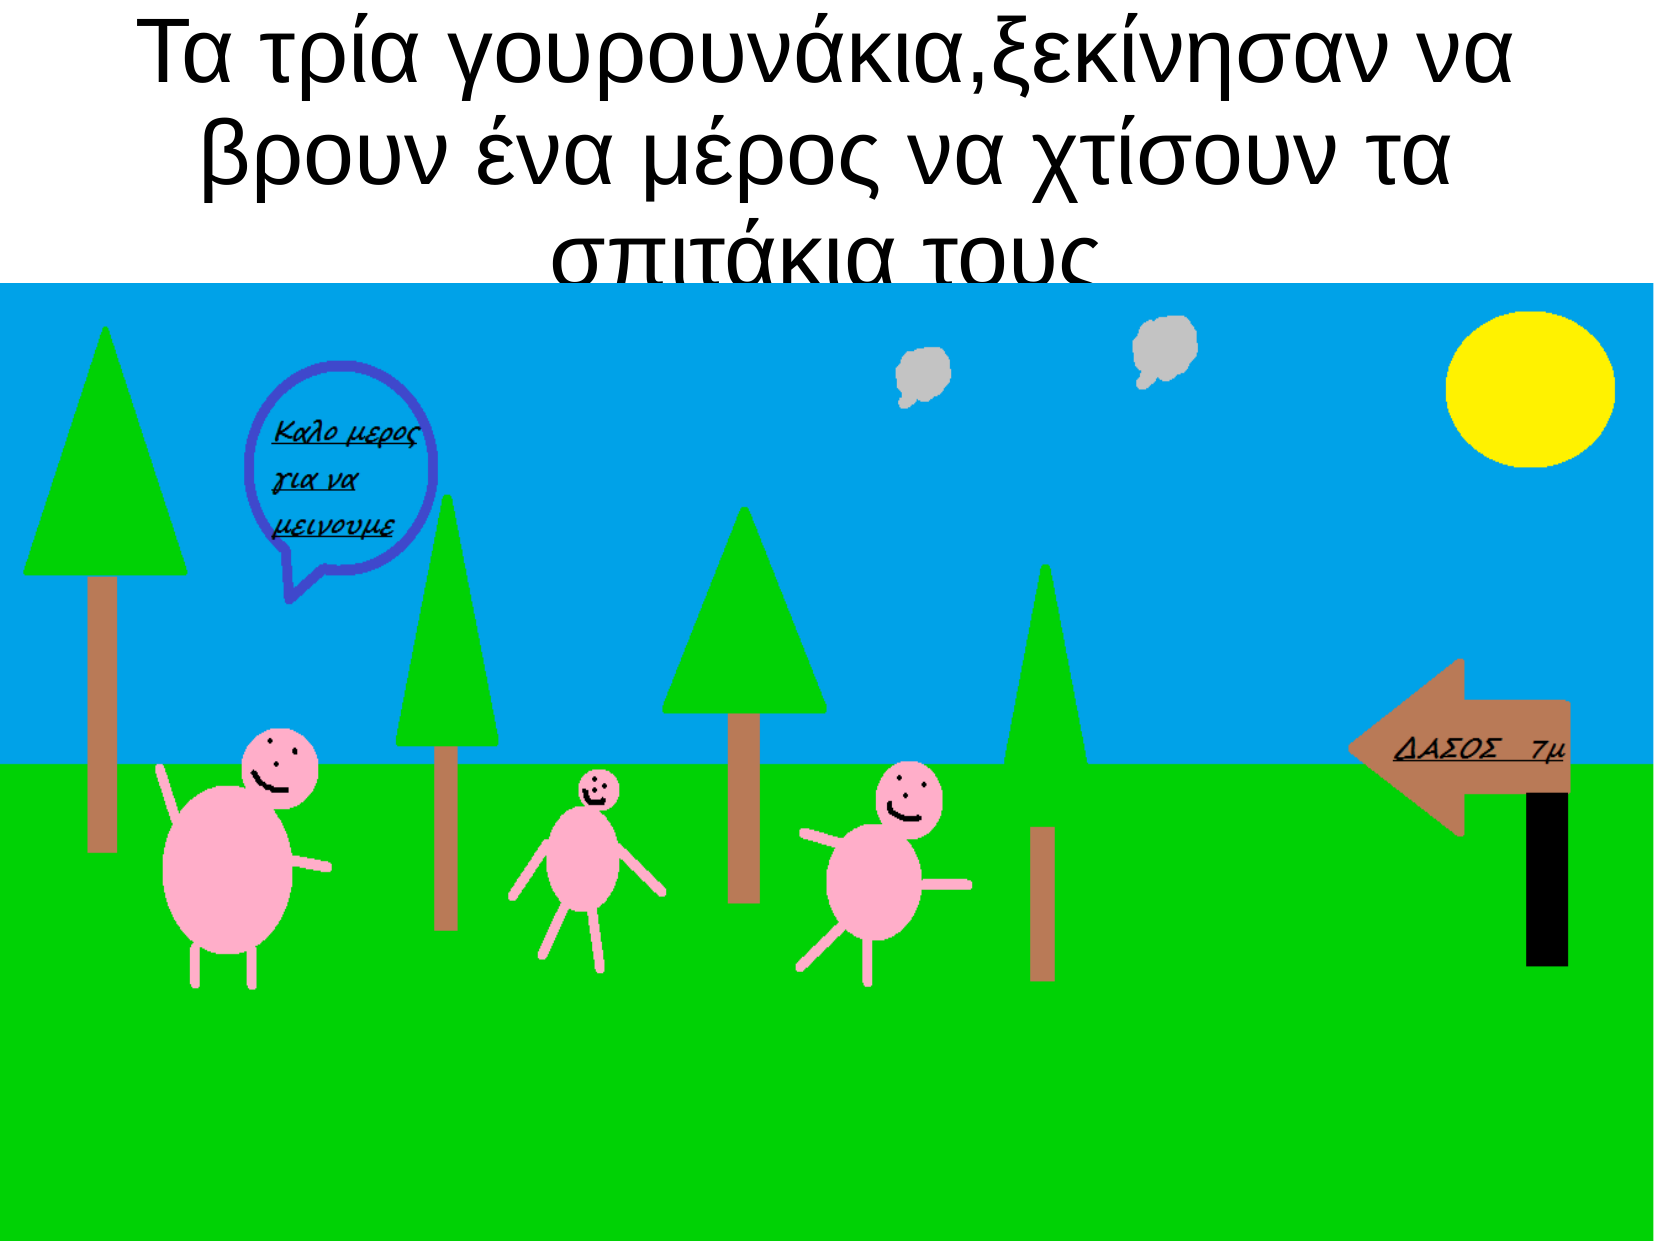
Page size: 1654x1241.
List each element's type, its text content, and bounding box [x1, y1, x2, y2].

picture [896, 348, 951, 408]
picture [1446, 312, 1614, 467]
picture [245, 361, 437, 604]
title Τα τρία γουρουνάκια,ξεκίνησαν να βρουν ένα μέρος να χτίσουν τα σπιτάκια τους [82, 0, 1571, 283]
picture [1133, 316, 1197, 389]
picture [0, 327, 1654, 1241]
